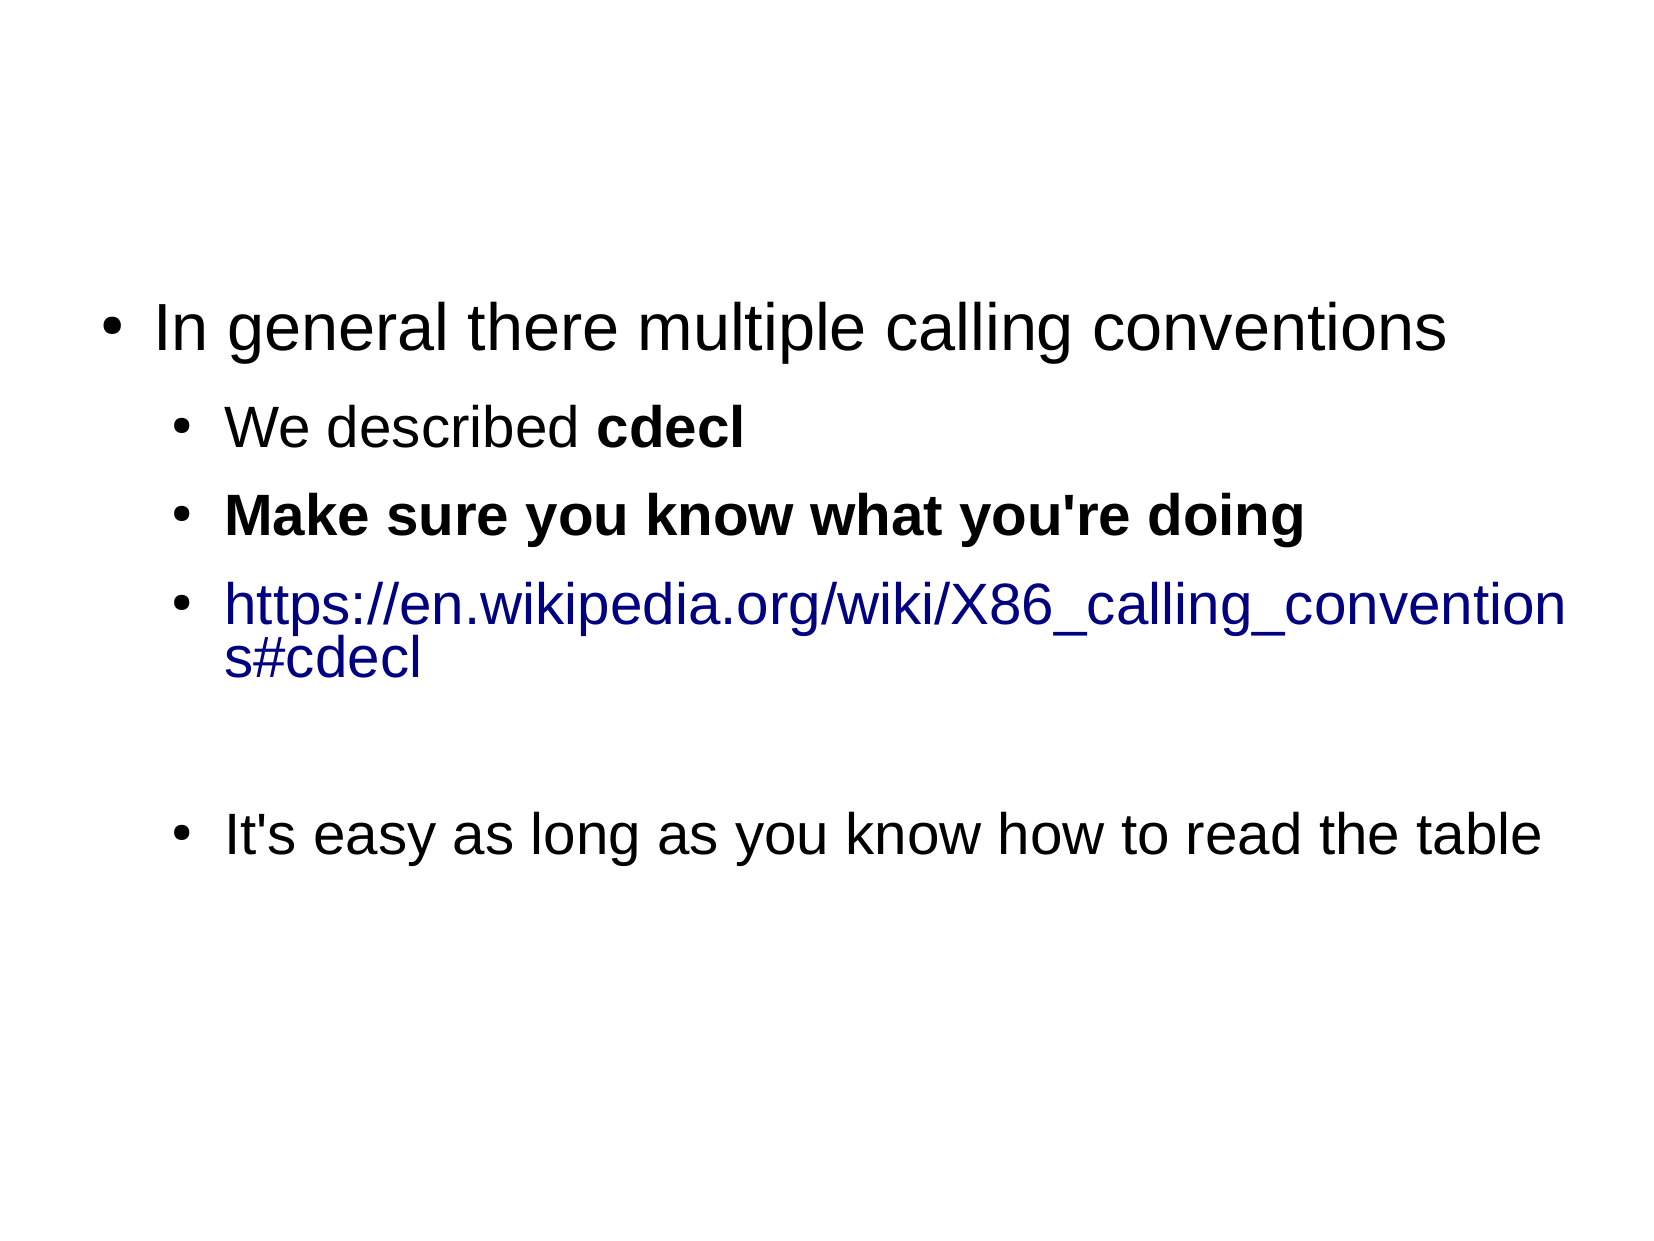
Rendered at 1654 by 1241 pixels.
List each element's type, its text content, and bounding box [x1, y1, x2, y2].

list In general there multiple calling conventions We described cdecl Make sure you know what you're doing https://en.wikipedia.org/wiki/X86_calling_conventions#cdecl It's easy as long as you know how to read the table [82, 290, 1571, 1010]
